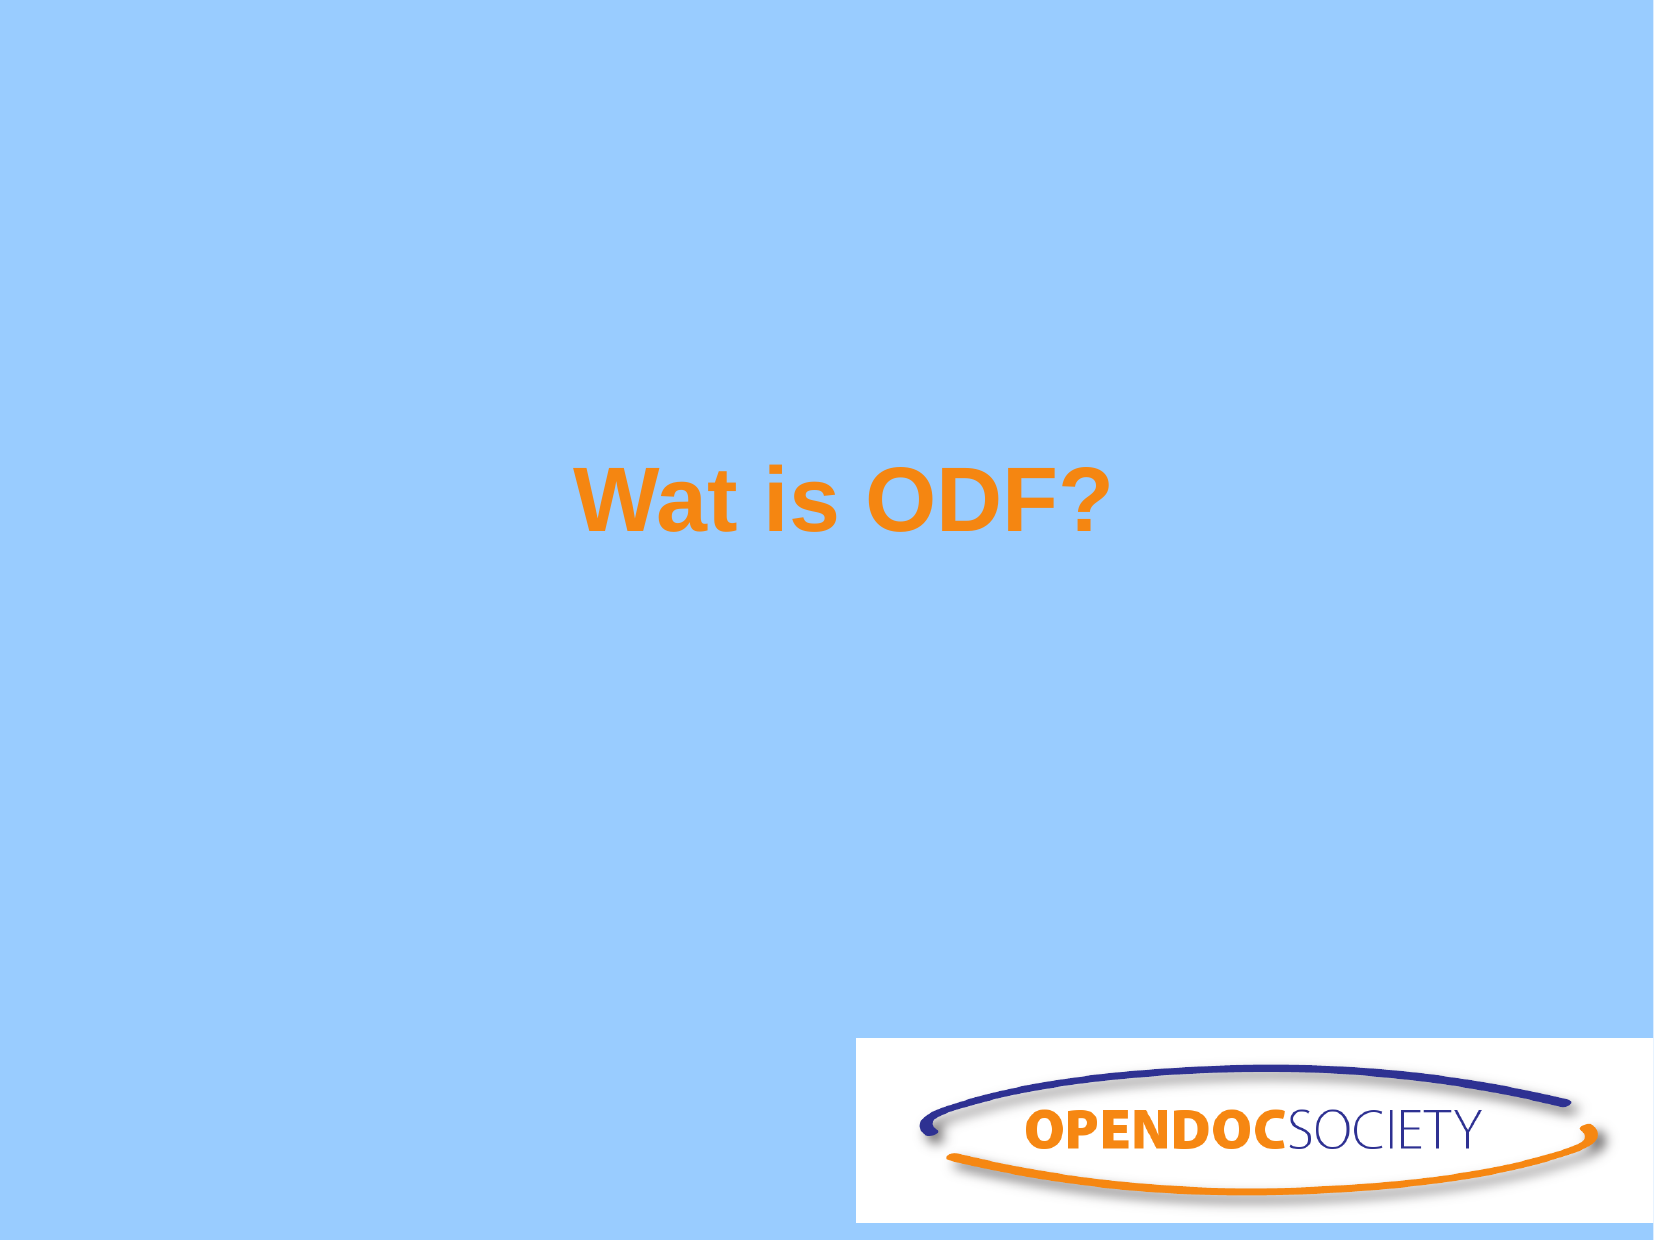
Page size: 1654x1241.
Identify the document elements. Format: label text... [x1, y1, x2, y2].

title Wat is ODF? [100, 445, 1589, 556]
picture [856, 1038, 1654, 1223]
